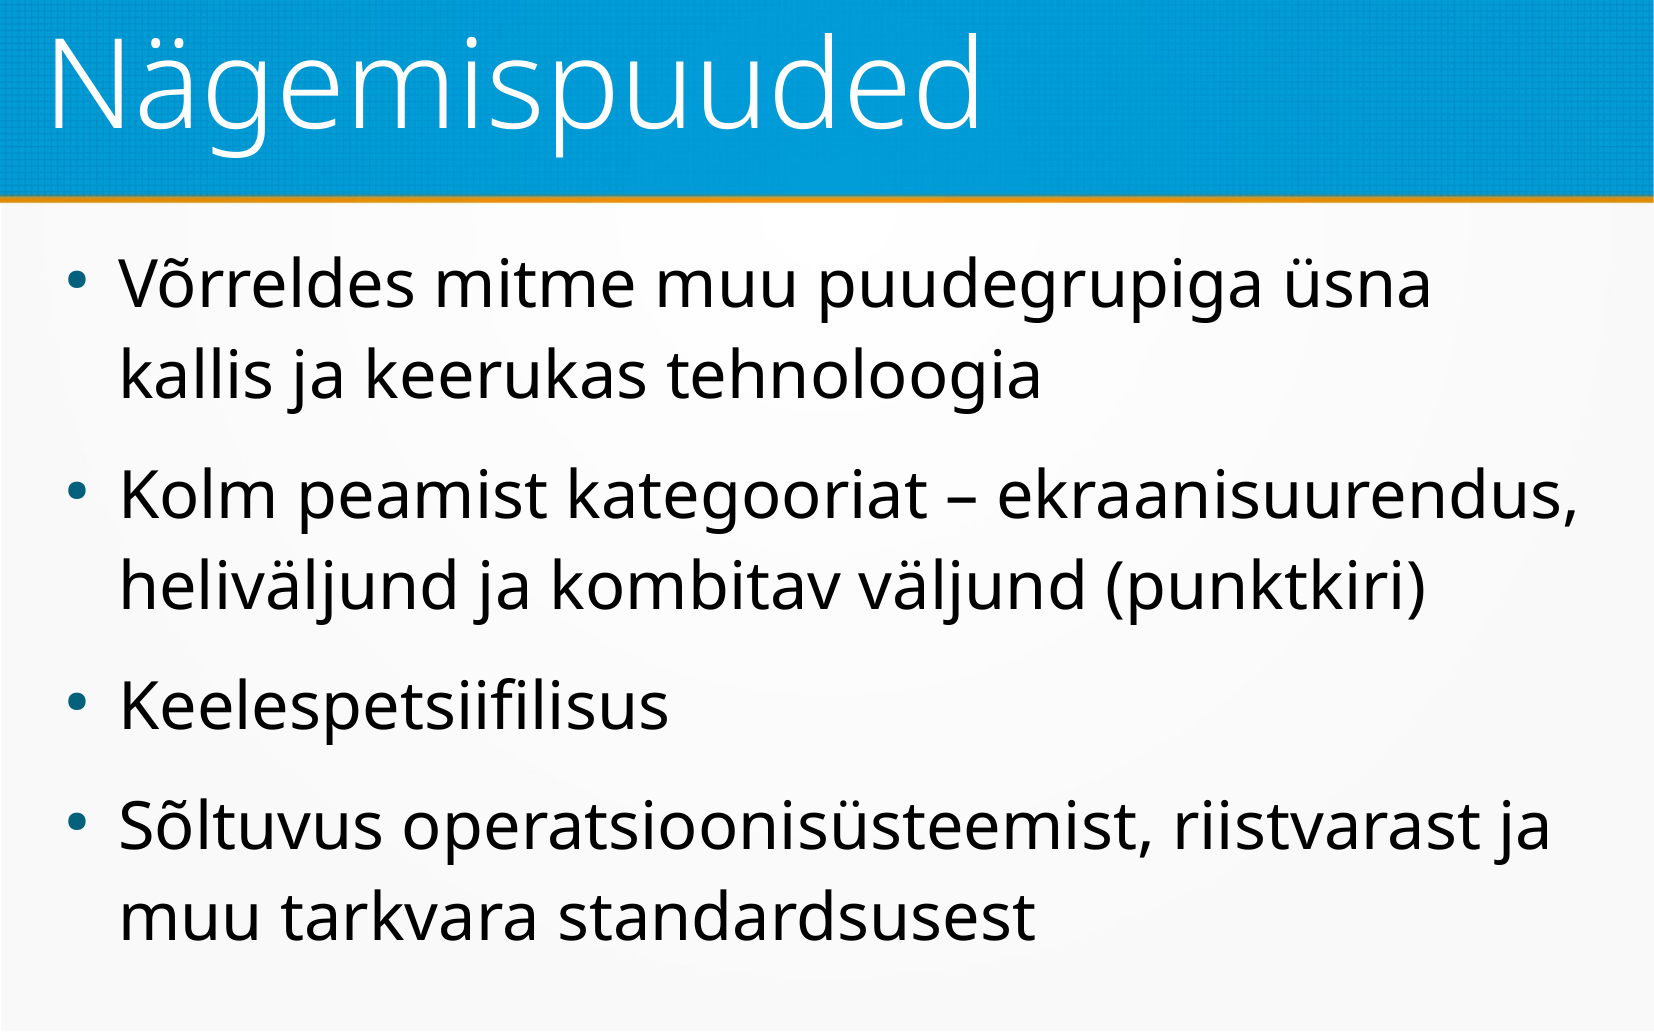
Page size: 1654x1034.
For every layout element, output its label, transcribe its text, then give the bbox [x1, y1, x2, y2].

title Nägemispuuded [43, 0, 1619, 166]
picture [0, 195, 1654, 1034]
list Võrreldes mitme muu puudegrupiga üsna kallis ja keerukas tehnoloogia Kolm peamist kategooriat – ekraanisuurendus, heliväljund ja kombitav väljund (punktkiri) Keelespetsiifilisus Sõltuvus operatsioonisüsteemist, riistvarast ja muu tarkvara standardsusest [47, 236, 1607, 1002]
